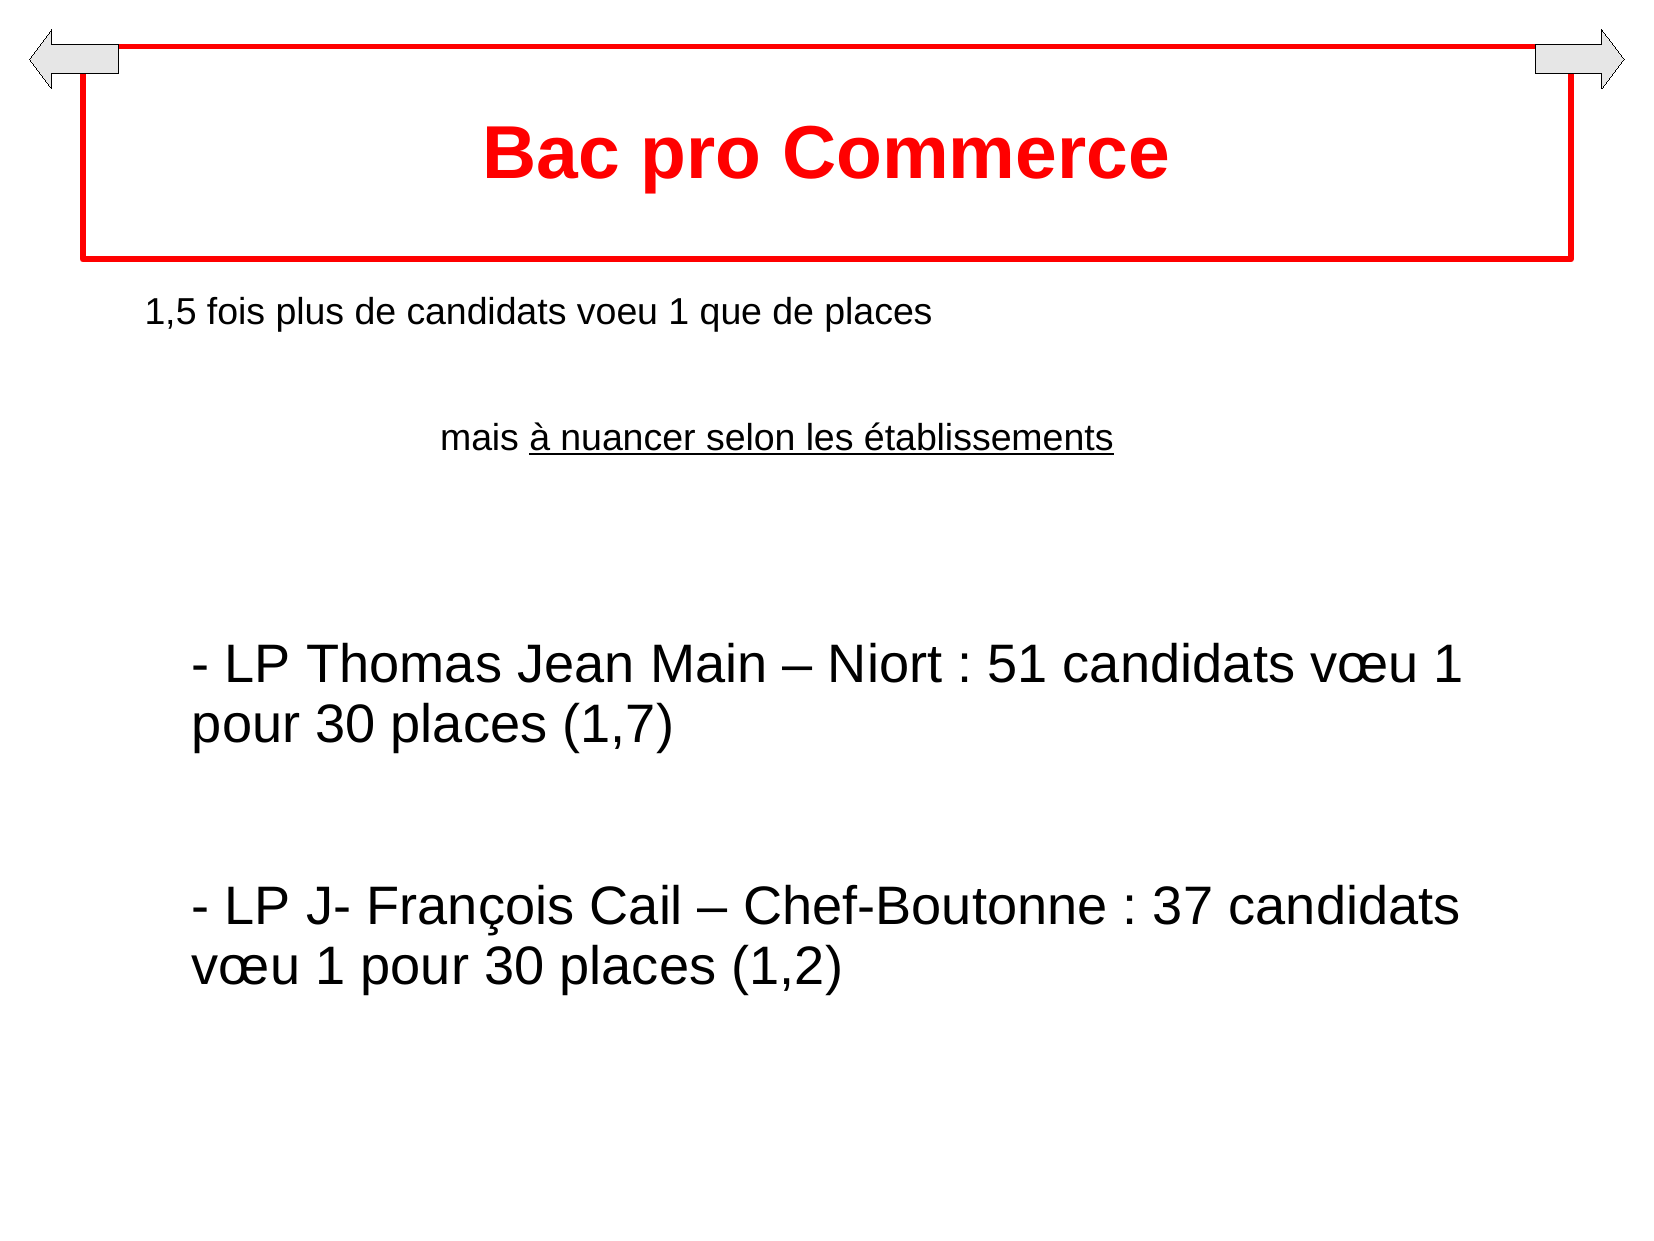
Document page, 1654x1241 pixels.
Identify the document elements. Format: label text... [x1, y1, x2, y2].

text_box 1,5 fois plus de candidats voeu 1 que de places mais à nuancer selon les établissements [129, 283, 1465, 467]
text_box [29, 29, 119, 89]
text_box - LP Thomas Jean Main – Niort : 51 candidats vœu 1 pour 30 places (1,7) - LP J- François Cail – Chef-Boutonne : 37 candidats vœu 1 pour 30 places (1,2) [177, 625, 1501, 1004]
title Bac pro Commerce [82, 46, 1571, 260]
text_box [1535, 29, 1625, 89]
